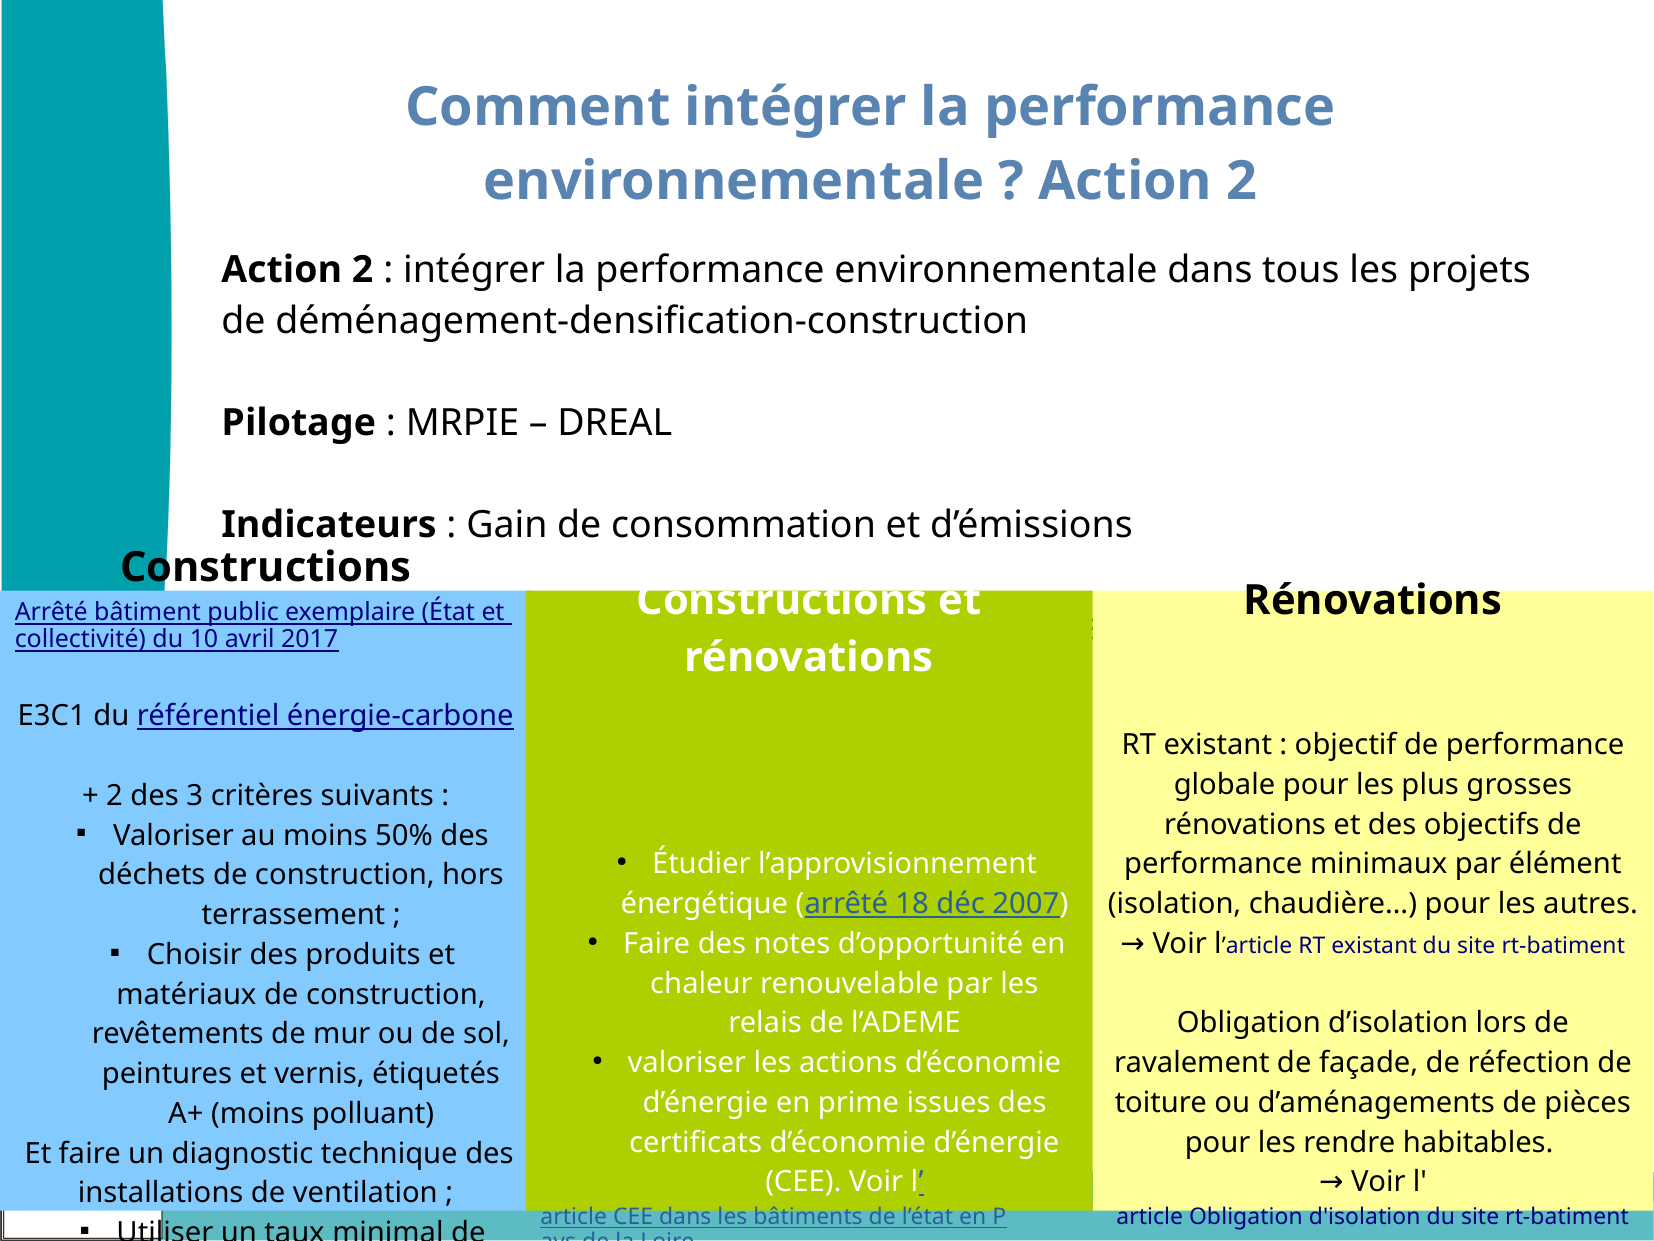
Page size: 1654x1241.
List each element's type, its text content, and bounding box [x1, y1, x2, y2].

picture [423, 1234, 430, 1240]
picture [337, 1228, 344, 1241]
text_box Constructions Arrêté bâtiment public exemplaire (État et collectivité) du 10 avril 2017 E3C1 du référentiel énergie-carbone + 2 des 3 critères suivants : Valoriser au moins 50% des déchets de construction, hors terrassement ; Choisir des produits et matériaux de construction, revêtements de mur ou de sol, peintures et vernis, étiquetés A+ (moins polluant) Et faire un diagnostic technique des installations de ventilation ; Utiliser un taux minimal de matériaux biosourcés. [0, 590, 525, 1211]
picture [1210, 1213, 1217, 1223]
picture [188, 1228, 196, 1233]
picture [473, 1228, 481, 1233]
picture [1311, 1213, 1318, 1223]
picture [407, 1228, 414, 1241]
picture [0, 0, 1654, 590]
picture [871, 1213, 878, 1223]
text_box Constructions et rénovations Étudier l’approvisionnement énergétique (arrêté 18 déc 2007) Faire des notes d’opportunité en chaleur renouvelable par les relais de l’ADEME valoriser les actions d’économie d’énergie en prime issues des certificats d’économie d’énergie (CEE). Voir l’article CEE dans les bâtiments de l’état en Pays de la Loire [525, 590, 1093, 1211]
text_box Action 2 : intégrer la performance environnementale dans tous les projets de déménagement-densification-construction Pilotage : MRPIE – DREAL Indicateurs : Gain de consommation et d’émissions Critères : privilégier les biosourcés et les énergies renouvelables et de récupération [206, 234, 1595, 550]
picture [757, 1213, 764, 1223]
picture [1429, 1213, 1436, 1223]
picture [278, 1234, 285, 1240]
text_box Rénovations RT existant : objectif de performance globale pour les plus grosses rénovations et des objectifs de performance minimaux par élément (isolation, chaudière…) pour les autres. → Voir l’article RT existant du site rt-batiment Obligation d’isolation lors de ravalement de façade, de réfection de toiture ou d’aménagements de pièces pour les rendre habitables. → Voir l'article Obligation d'isolation du site rt-batiment [1093, 590, 1654, 1211]
picture [347, 1228, 354, 1241]
picture [455, 1228, 464, 1240]
text_box Comment intégrer la performance environnementale ? Action 2 [206, 59, 1536, 184]
picture [1534, 1213, 1541, 1223]
picture [1193, 1211, 1203, 1222]
picture [243, 1228, 251, 1241]
picture [1236, 1213, 1243, 1223]
picture [397, 1228, 404, 1241]
picture [0, 1211, 1654, 1241]
picture [662, 1213, 669, 1223]
picture [371, 1228, 379, 1241]
